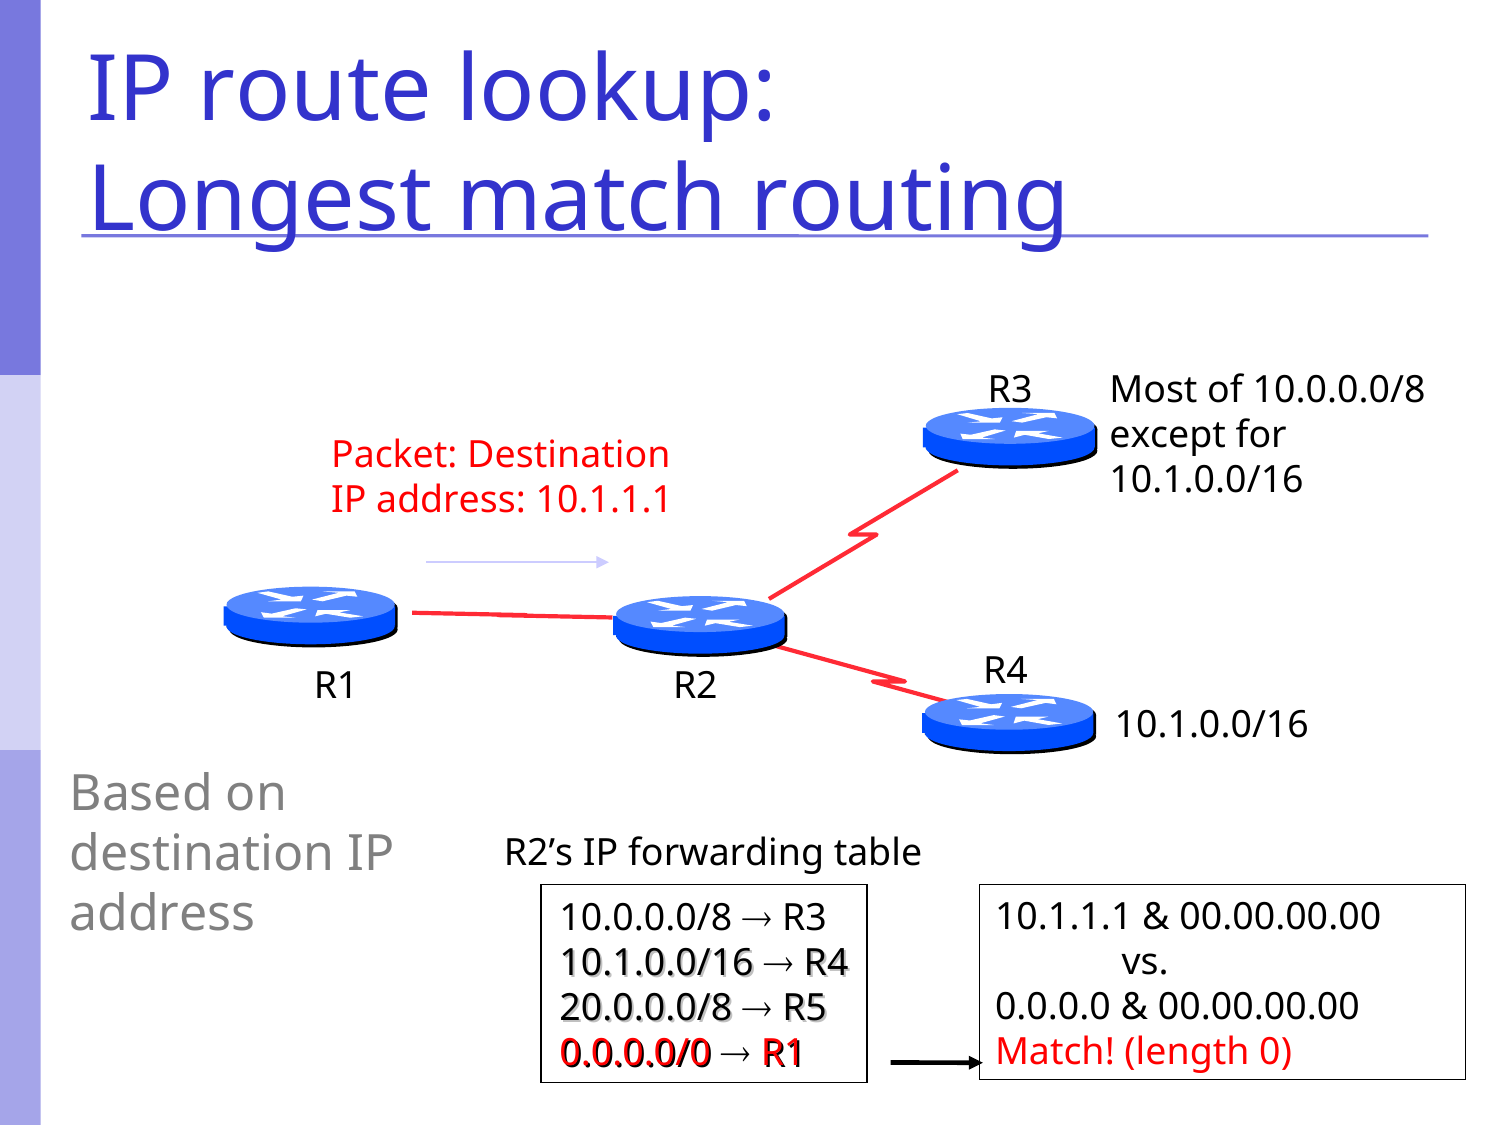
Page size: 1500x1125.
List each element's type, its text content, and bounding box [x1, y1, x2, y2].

text_box Packet: Destination IP address: 10.1.1.1 [313, 421, 692, 530]
text_box Most of 10.0.0.0/8 except for 10.1.0.0/16 [1093, 357, 1497, 509]
text_box IP route lookup: Longest match routing [75, 22, 1394, 256]
text_box R1 [298, 653, 375, 715]
text_box R2 [657, 653, 734, 714]
text_box R4 [967, 638, 1044, 699]
text_box [613, 596, 788, 656]
text_box [922, 407, 1093, 469]
text_box R3 [972, 357, 1049, 409]
text_box 10.0.0.0/8  R3 10.1.0.0/16  R4 20.0.0.0/8  R5 0.0.0.0/0  R1 [540, 884, 868, 1083]
text_box 10.1.1.1 & 00.00.00.00 vs. 0.0.0.0 & 00.00.00.00 Match! (length 0) [979, 884, 1466, 1080]
text_box [223, 586, 398, 648]
text_box R2’s IP forwarding table [485, 818, 942, 882]
text_box [922, 695, 1097, 755]
text_box Based on destination IP address [51, 751, 475, 950]
text_box 10.1.0.0/16 [1098, 692, 1325, 753]
